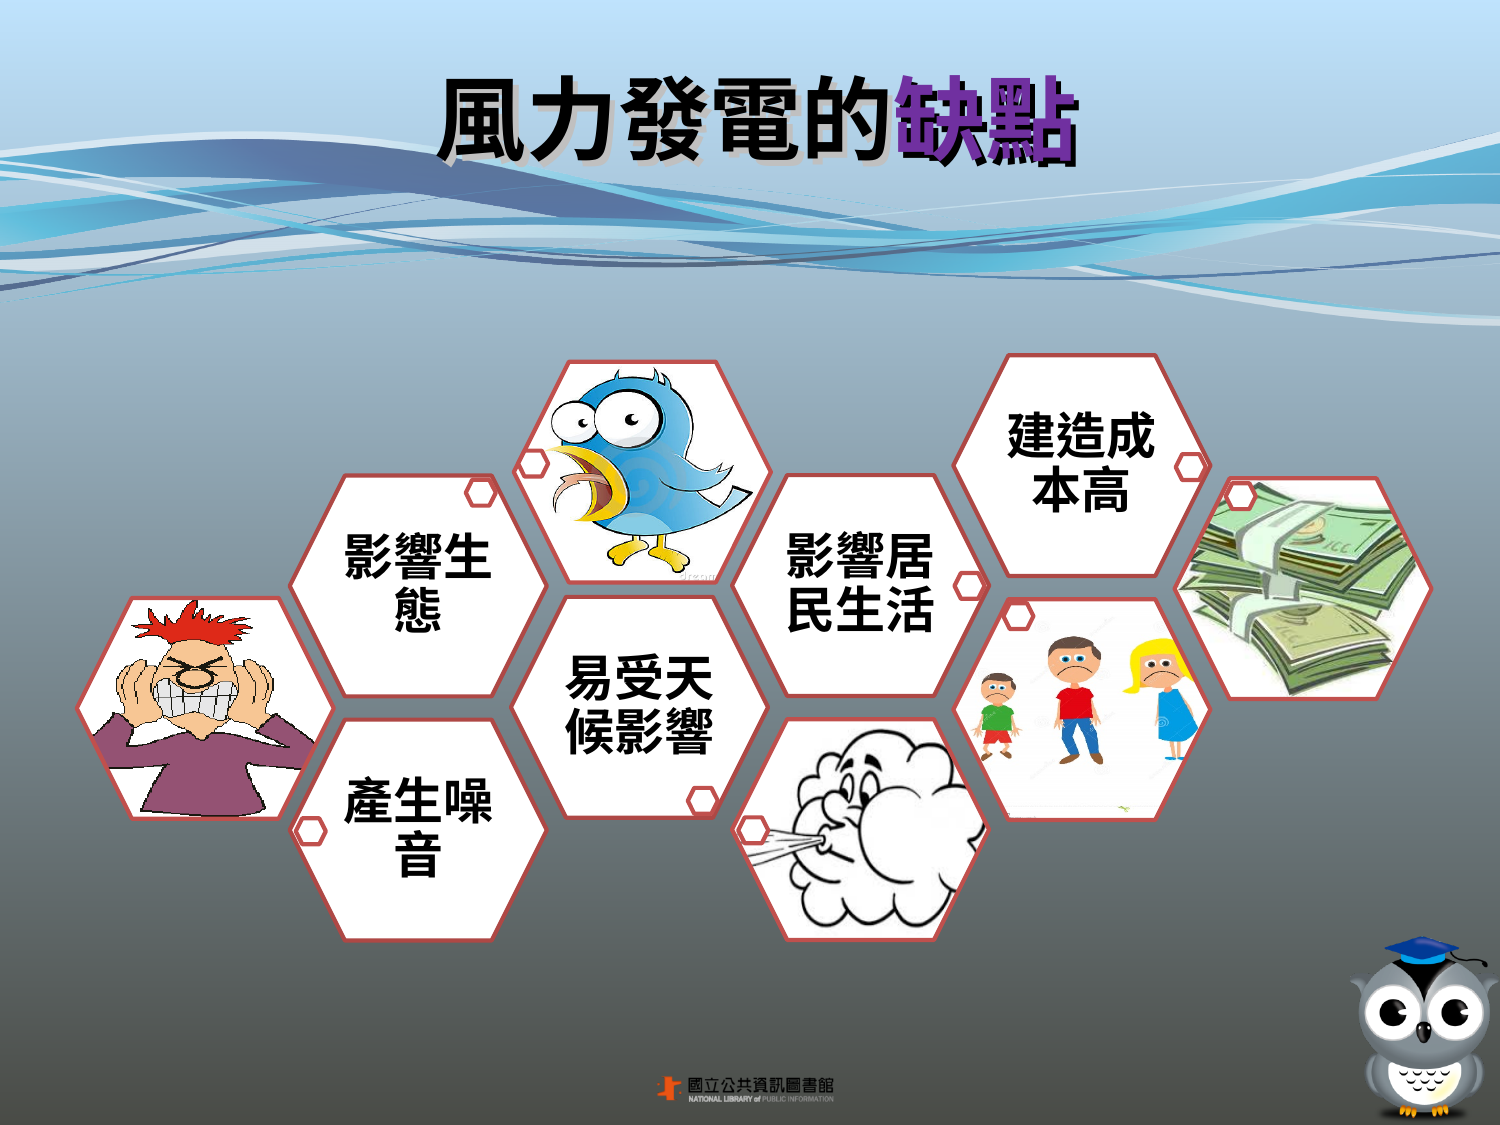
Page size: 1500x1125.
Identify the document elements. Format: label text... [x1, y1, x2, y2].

text_box 易受天候影響 [510, 596, 769, 818]
text_box [953, 599, 1211, 820]
text_box [1175, 454, 1206, 480]
text_box [295, 818, 326, 845]
text_box [1174, 478, 1432, 700]
text_box [76, 597, 334, 819]
text_box [731, 719, 990, 940]
text_box [513, 361, 771, 583]
text_box [954, 572, 985, 599]
text_box 影響生態 [289, 475, 547, 697]
text_box 建造成本高 [953, 355, 1211, 577]
text_box [687, 787, 718, 814]
text_box 產生噪音 [289, 719, 547, 941]
text_box 影響居民生活 [731, 475, 990, 696]
text_box [465, 479, 496, 506]
title 風力發電的缺點 [117, 23, 1395, 211]
